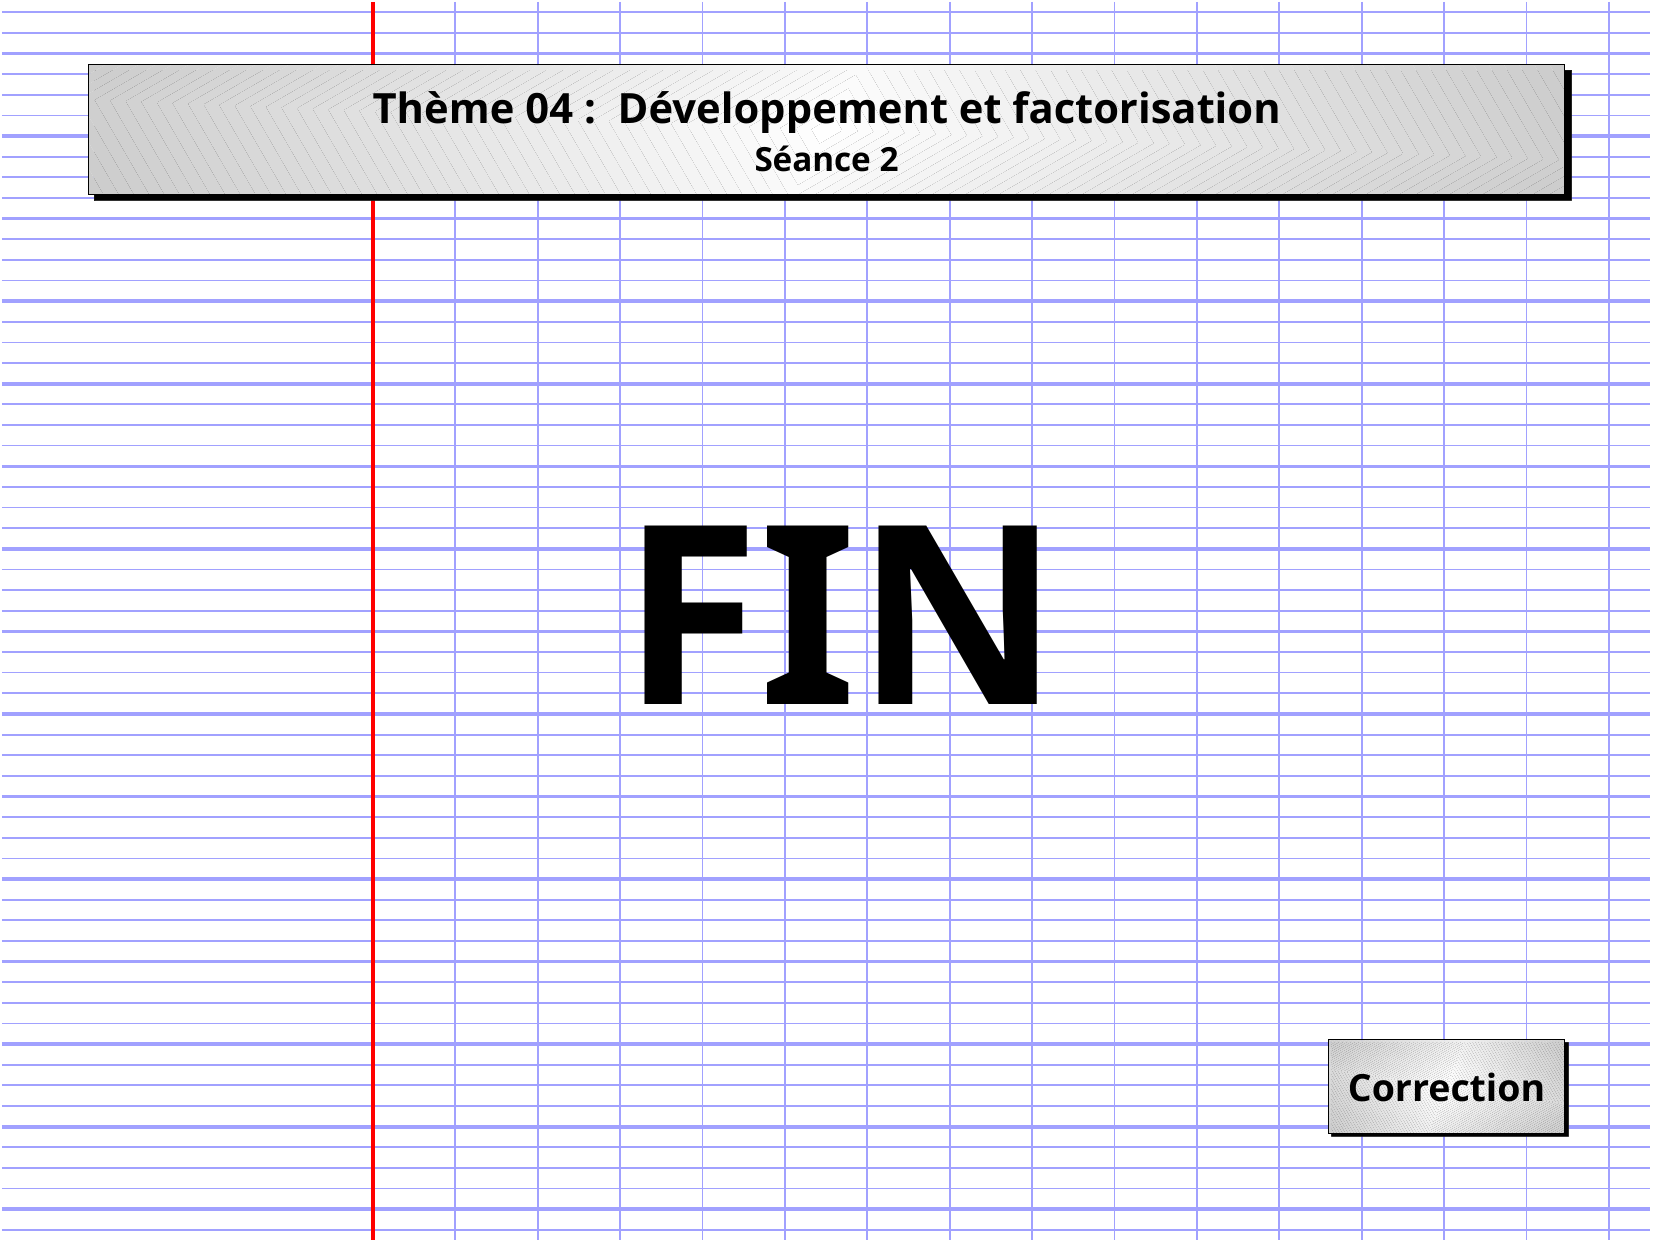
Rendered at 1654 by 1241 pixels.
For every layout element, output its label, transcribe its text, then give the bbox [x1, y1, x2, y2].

picture [0, 0, 1654, 1241]
text_box FIN [413, 429, 1270, 798]
text_box Thème 04 : Développement et factorisation Séance 2 [88, 64, 1565, 195]
text_box Correction [1328, 1039, 1565, 1134]
